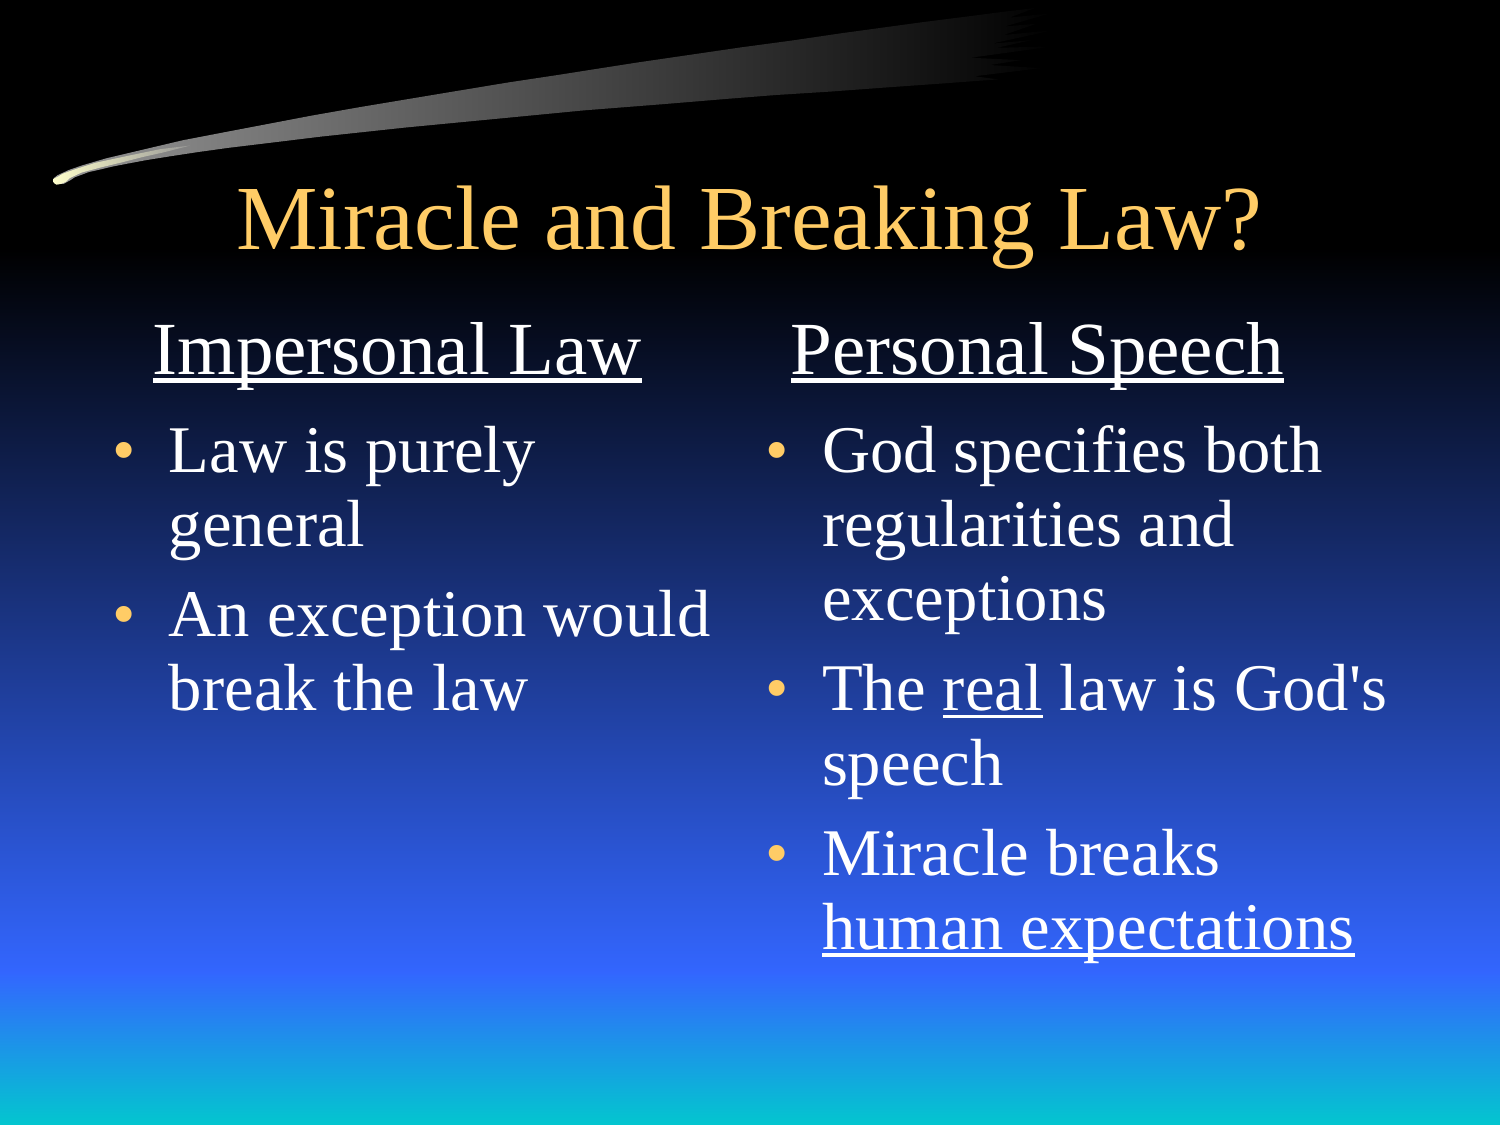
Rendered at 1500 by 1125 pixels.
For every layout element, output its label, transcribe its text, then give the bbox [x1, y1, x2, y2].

text_box Personal Speech [776, 299, 1351, 398]
list God specifies both regularities and exceptions The real law is God's speech Miracle breaks human expectations [765, 412, 1388, 1026]
text_box Impersonal Law [138, 299, 713, 398]
list Law is purely general An exception would break the law [112, 412, 735, 1026]
title Miracle and Breaking Law? [112, 124, 1388, 313]
